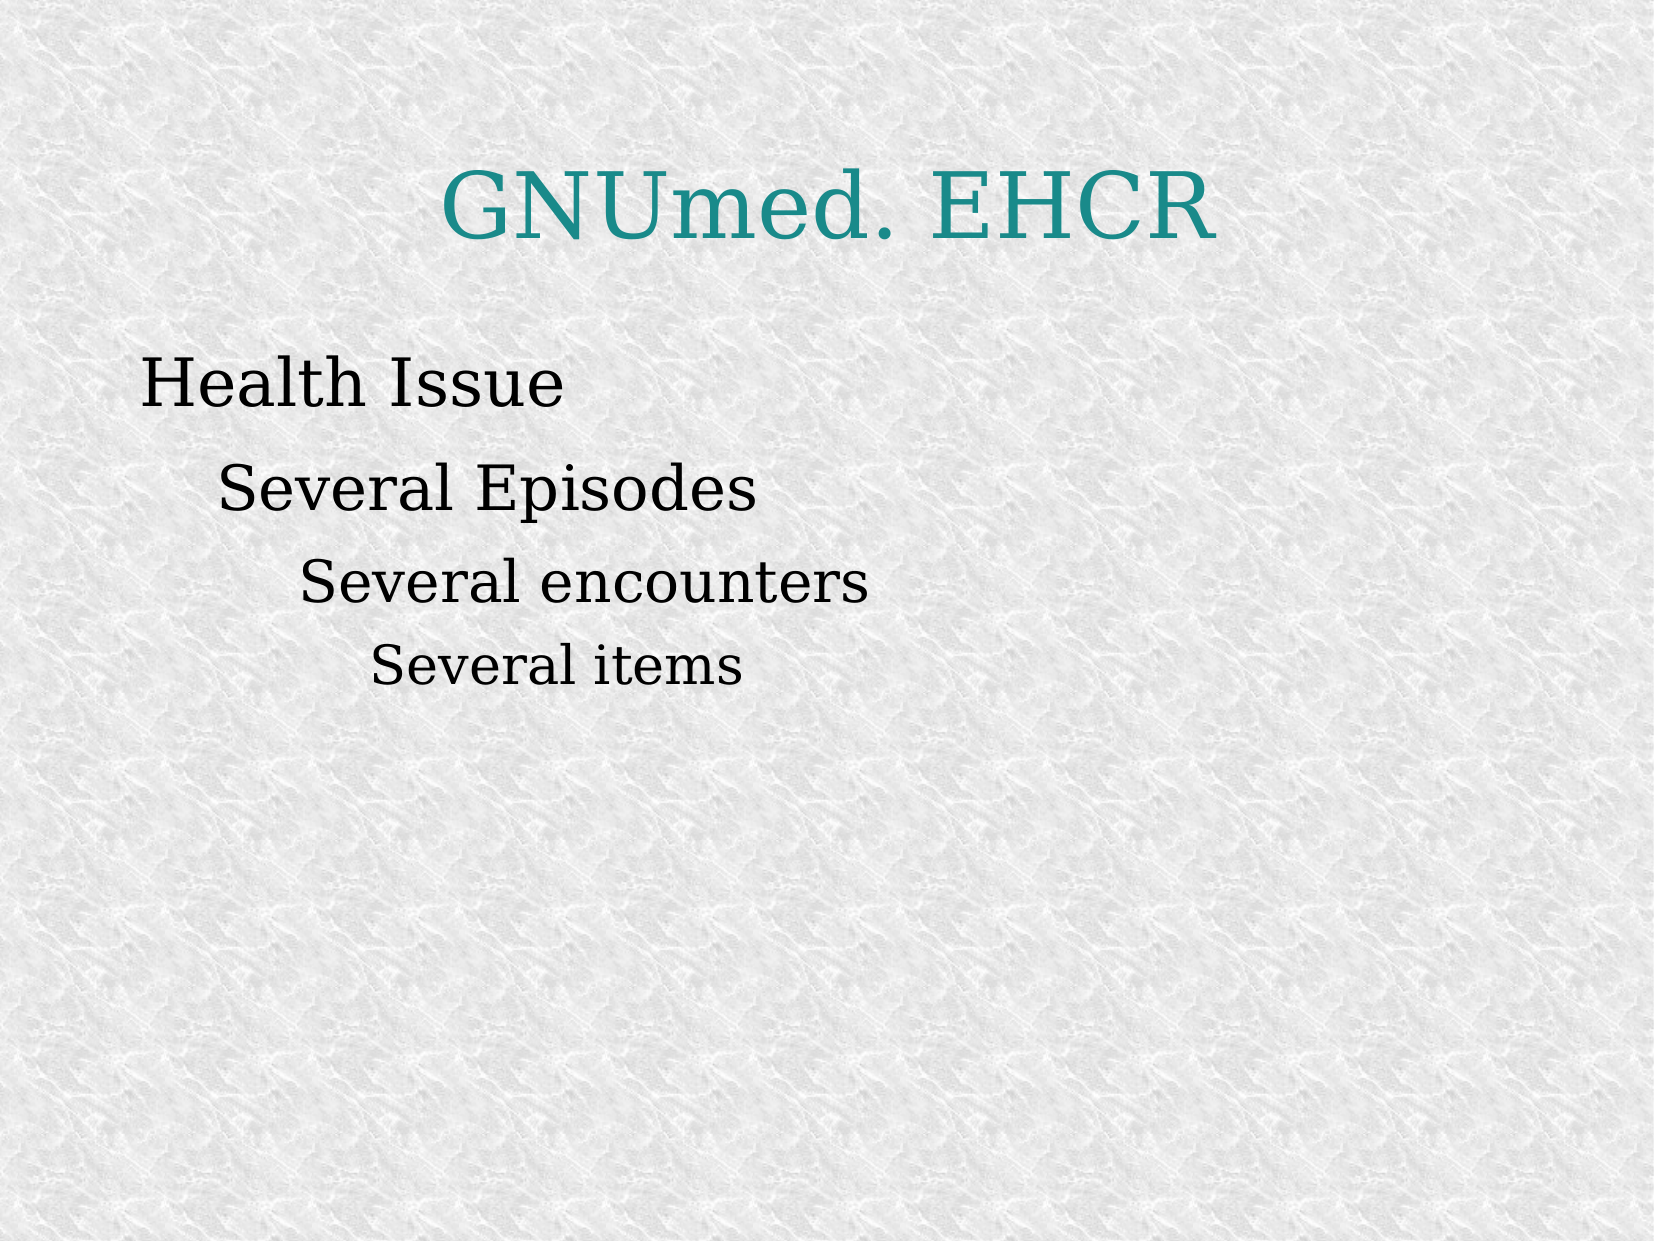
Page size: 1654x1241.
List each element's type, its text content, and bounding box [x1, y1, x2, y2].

title GNUmed. EHCR [121, 102, 1534, 311]
list Health Issue Several Episodes Several encounters Several items [121, 344, 1534, 1127]
picture [0, 0, 1654, 1241]
